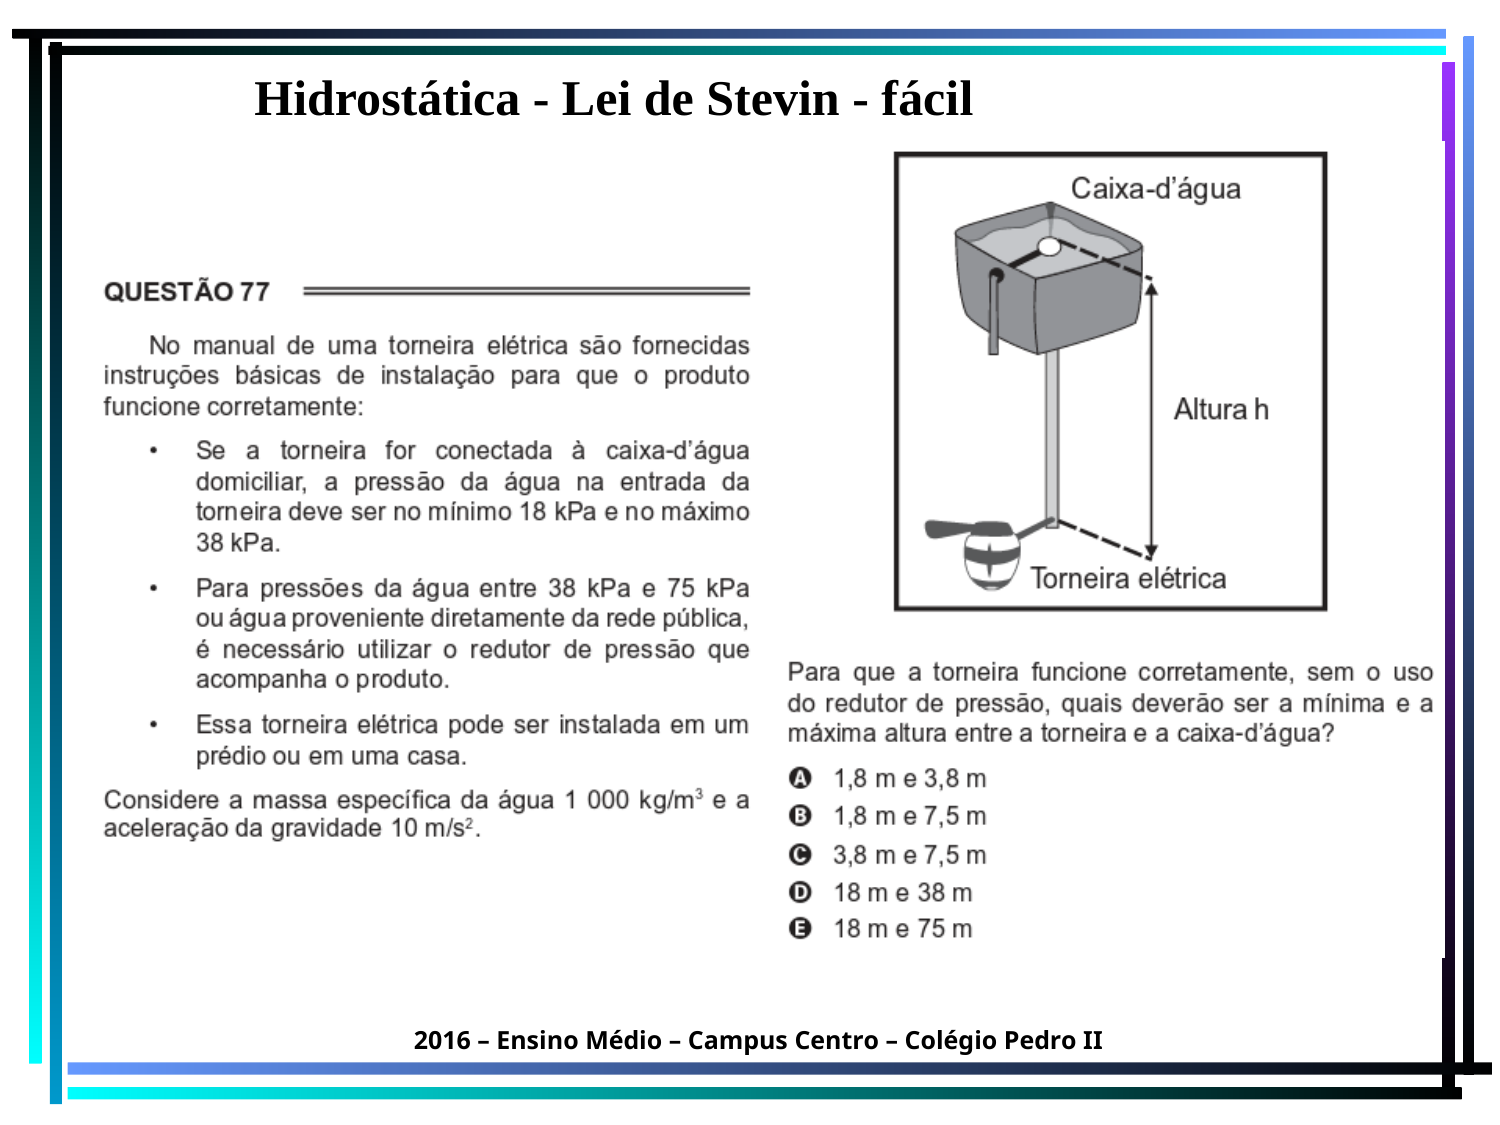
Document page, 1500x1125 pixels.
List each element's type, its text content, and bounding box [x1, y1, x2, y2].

title Hidrostática - Lei de Stevin - fácil [94, 59, 1134, 142]
text_box 2016 – Ensino Médio – Campus Centro – Colégio Pedro II [399, 1018, 1119, 1064]
picture [0, 0, 1500, 1125]
